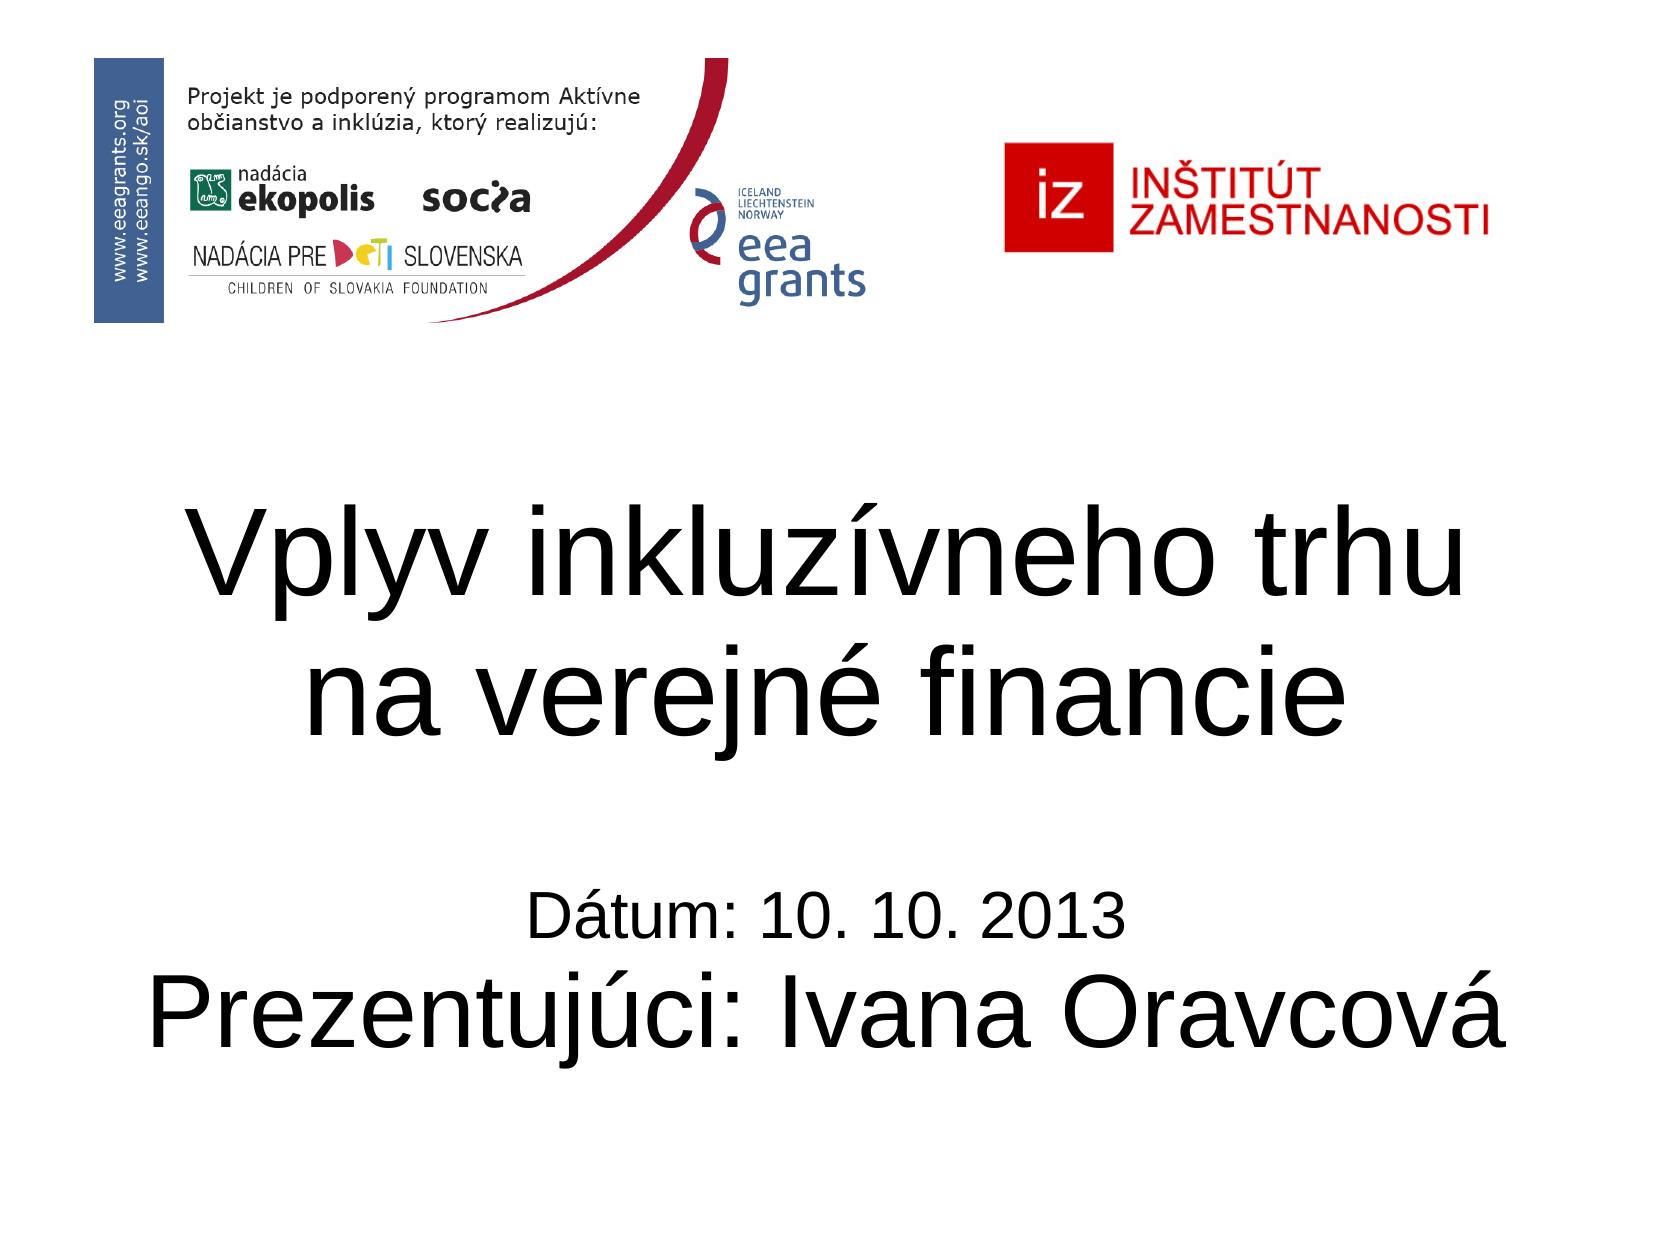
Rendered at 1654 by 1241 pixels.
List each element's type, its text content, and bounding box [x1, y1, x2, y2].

picture [94, 58, 887, 324]
subtitle Vplyv inkluzívneho trhu na verejné financie Dátum: 10. 10. 2013 Prezentujúci: Ivana Oravcová [82, 416, 1571, 1136]
picture [944, 47, 1548, 343]
